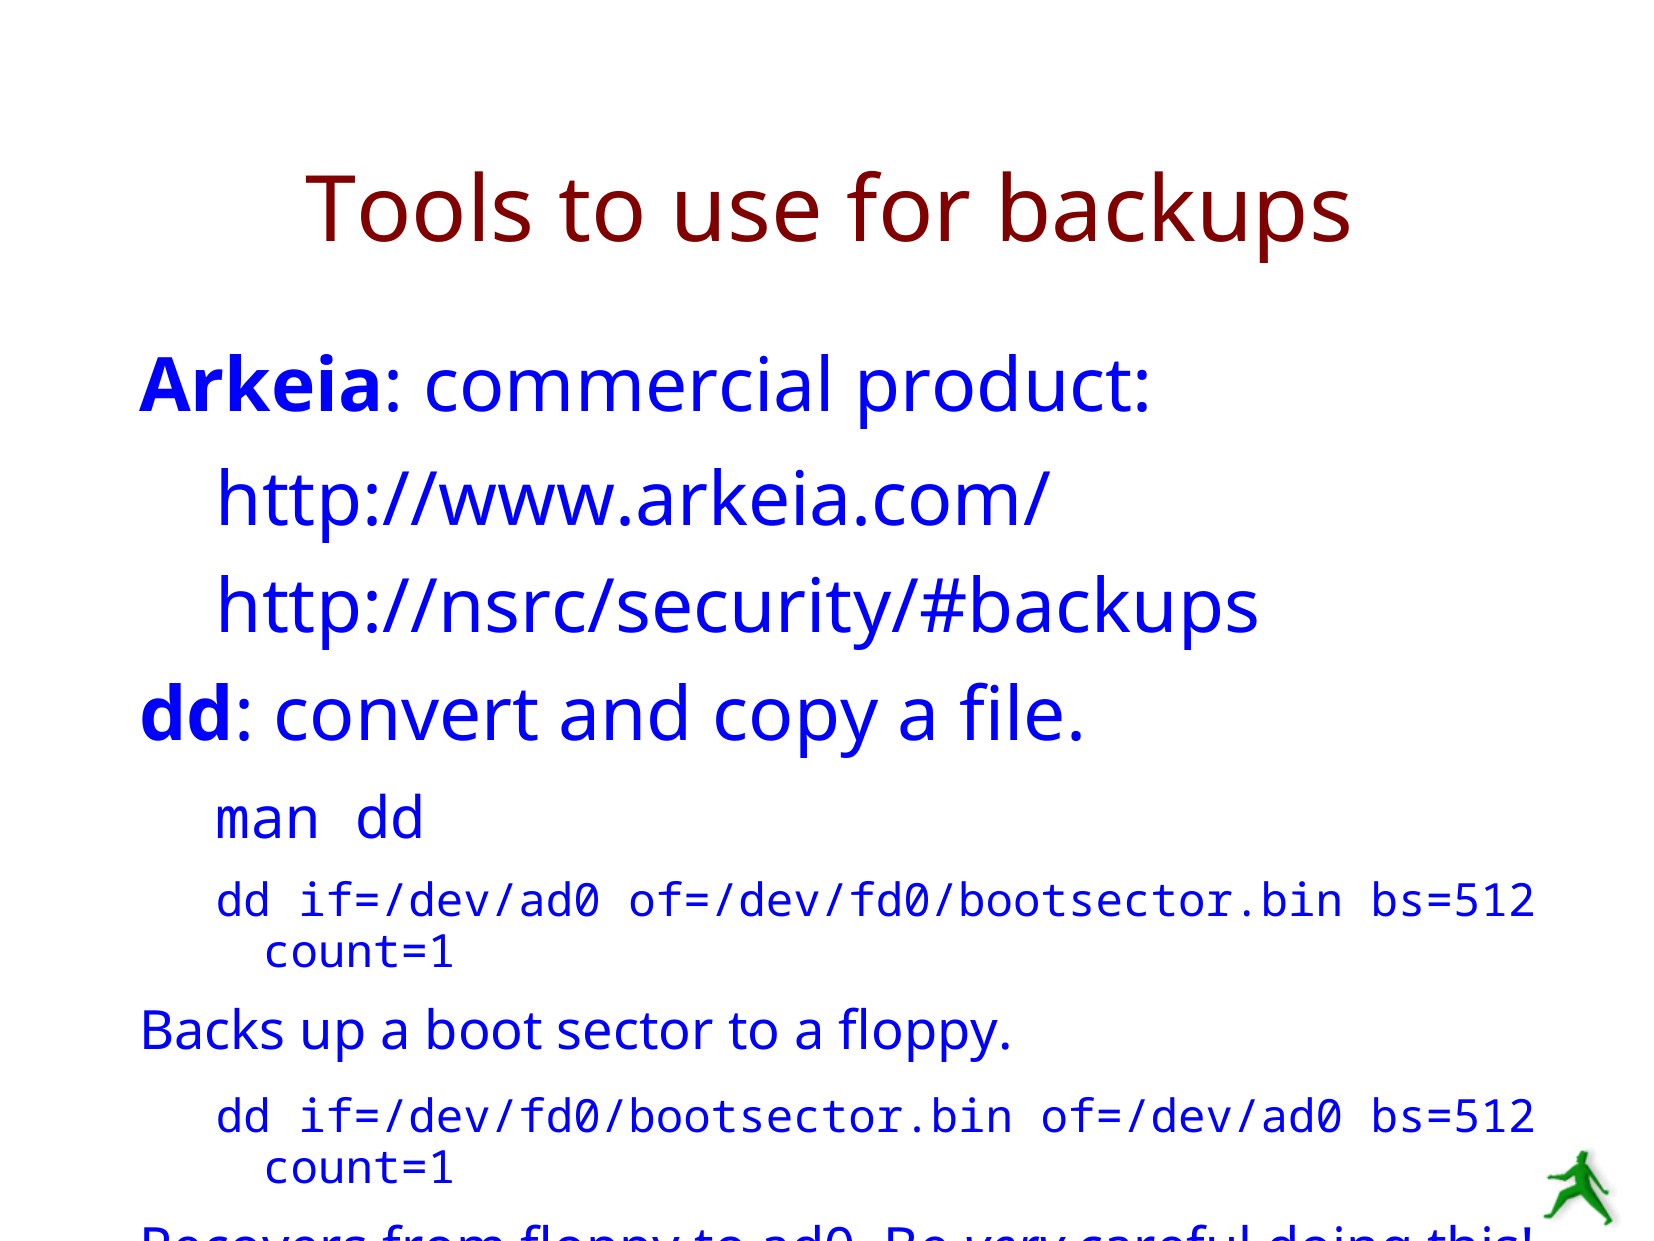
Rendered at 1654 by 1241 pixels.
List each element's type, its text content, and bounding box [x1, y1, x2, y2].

picture [1541, 1135, 1633, 1228]
title Tools to use for backups [87, 97, 1572, 316]
list Arkeia: commercial product: http://www.arkeia.com/ http://nsrc/security/#backups dd: convert and copy a file. man dd dd if=/dev/ad0 of=/dev/fd0/bootsector.bin bs=512 count=1 Backs up a boot sector to a floppy. dd if=/dev/fd0/bootsector.bin of=/dev/ad0 bs=512 count=1 Recovers from floppy to ad0. Be very careful doing this! [121, 344, 1560, 1207]
